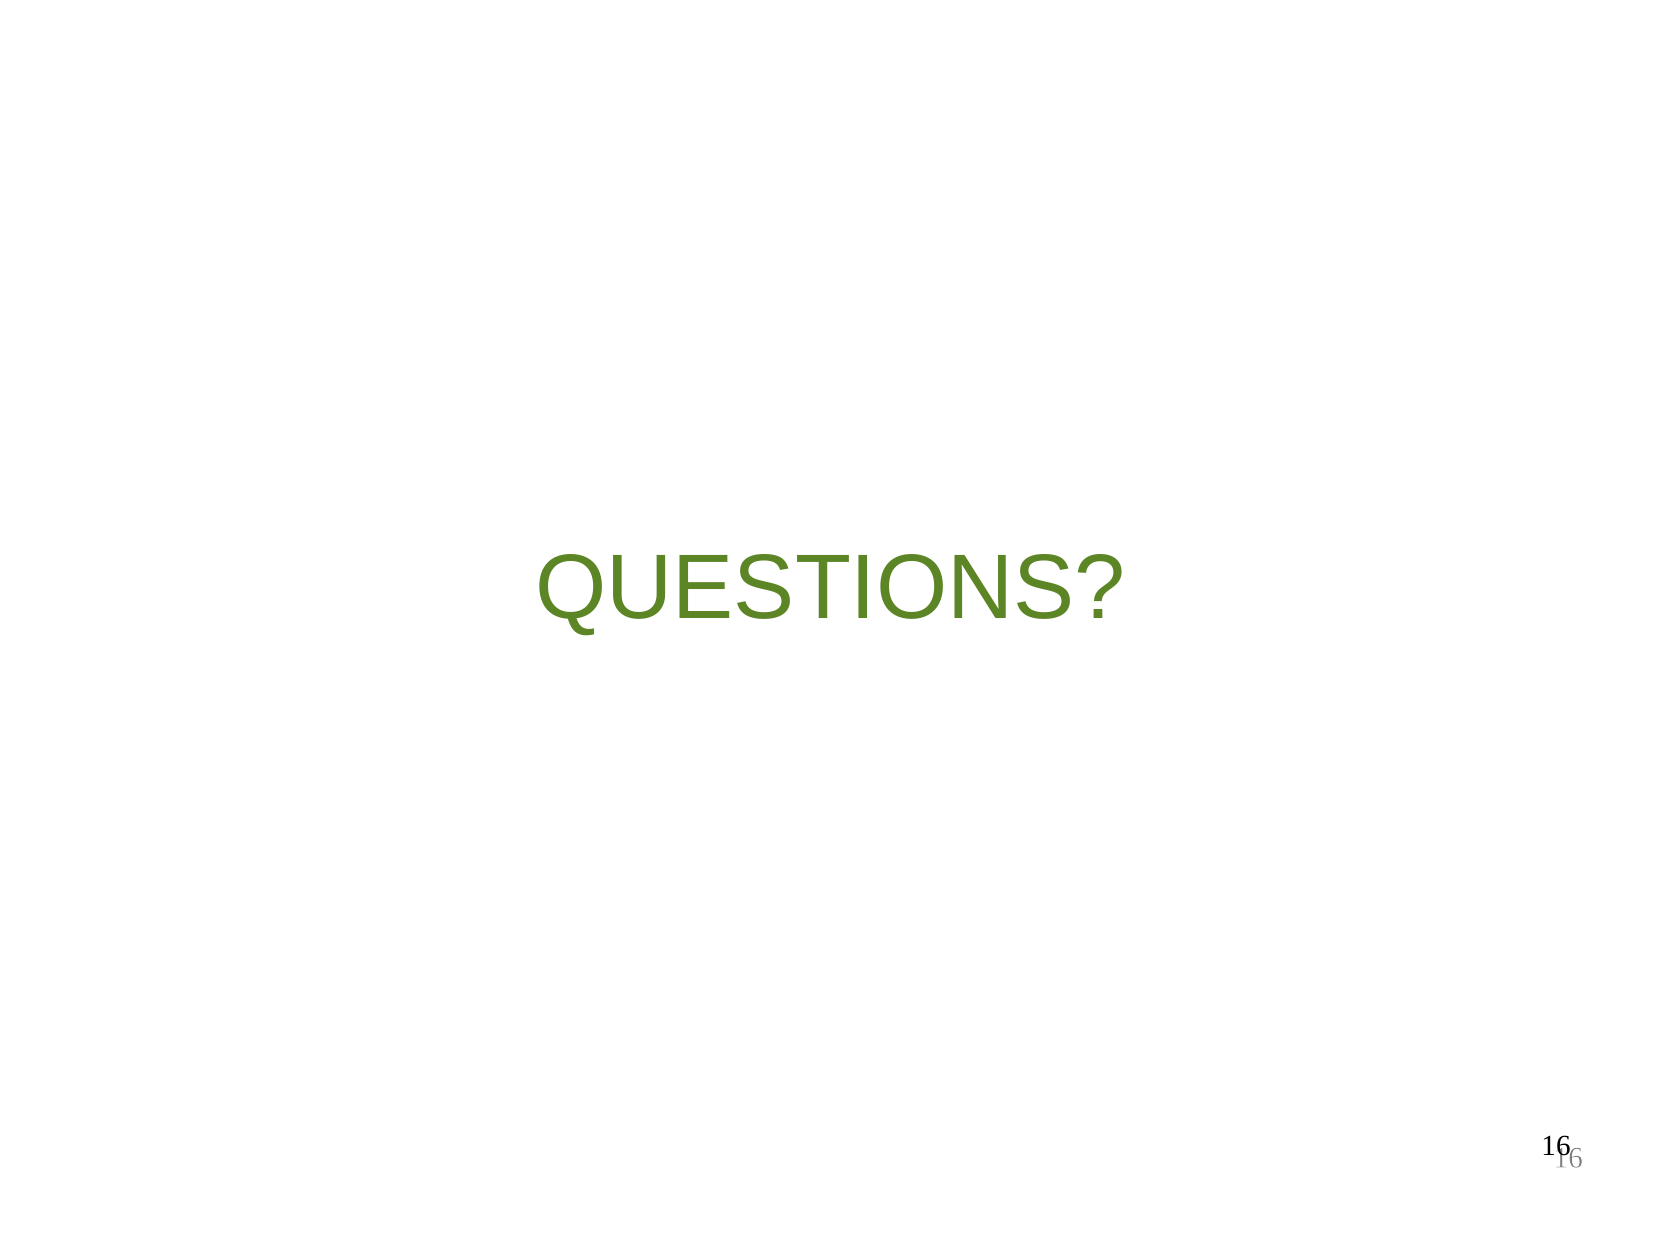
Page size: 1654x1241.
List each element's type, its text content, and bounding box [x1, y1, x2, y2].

title QUESTIONS? [86, 482, 1576, 691]
